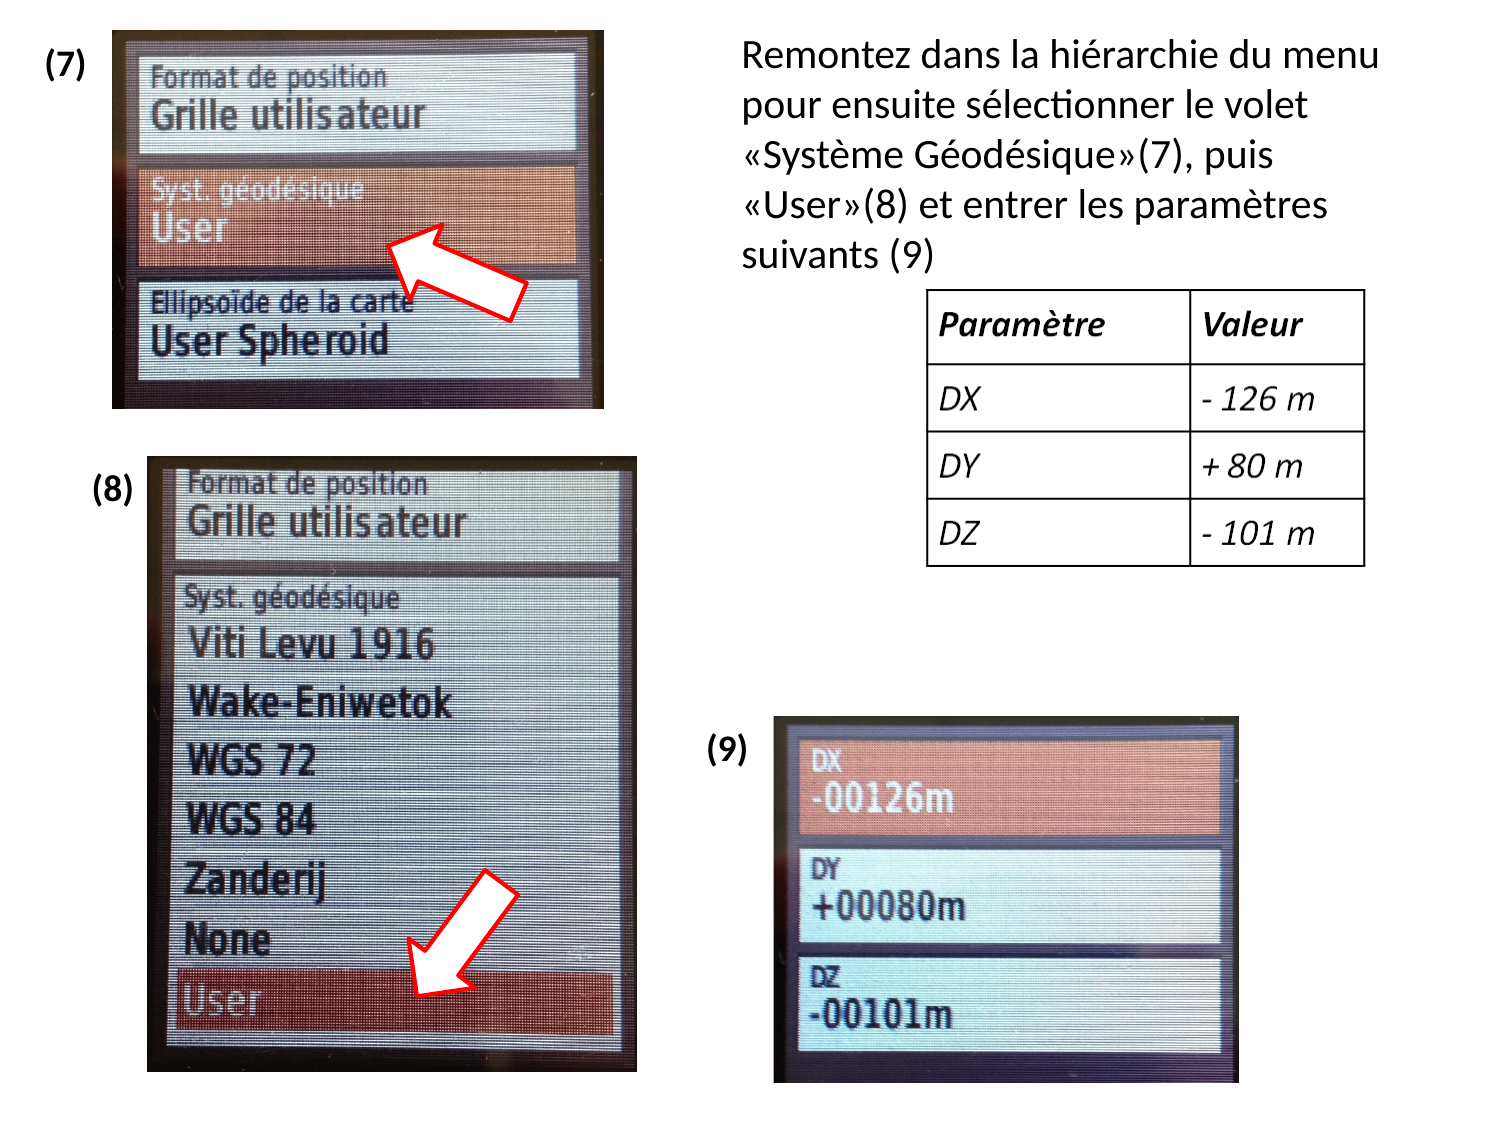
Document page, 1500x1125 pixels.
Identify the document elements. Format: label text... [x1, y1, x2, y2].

text_box (7) [29, 30, 121, 92]
picture [147, 456, 637, 1072]
text_box Remontez dans la hiérarchie du menu pour ensuite sélectionner le volet «Système Géodésique»(7), puis «User»(8) et entrer les paramètres suivants (9) [726, 19, 1459, 335]
text_box (9) [690, 716, 782, 777]
picture [915, 278, 1376, 578]
text_box [408, 870, 519, 997]
picture [112, 30, 604, 409]
text_box [388, 224, 527, 322]
picture [773, 716, 1239, 1083]
text_box (8) [76, 456, 168, 517]
